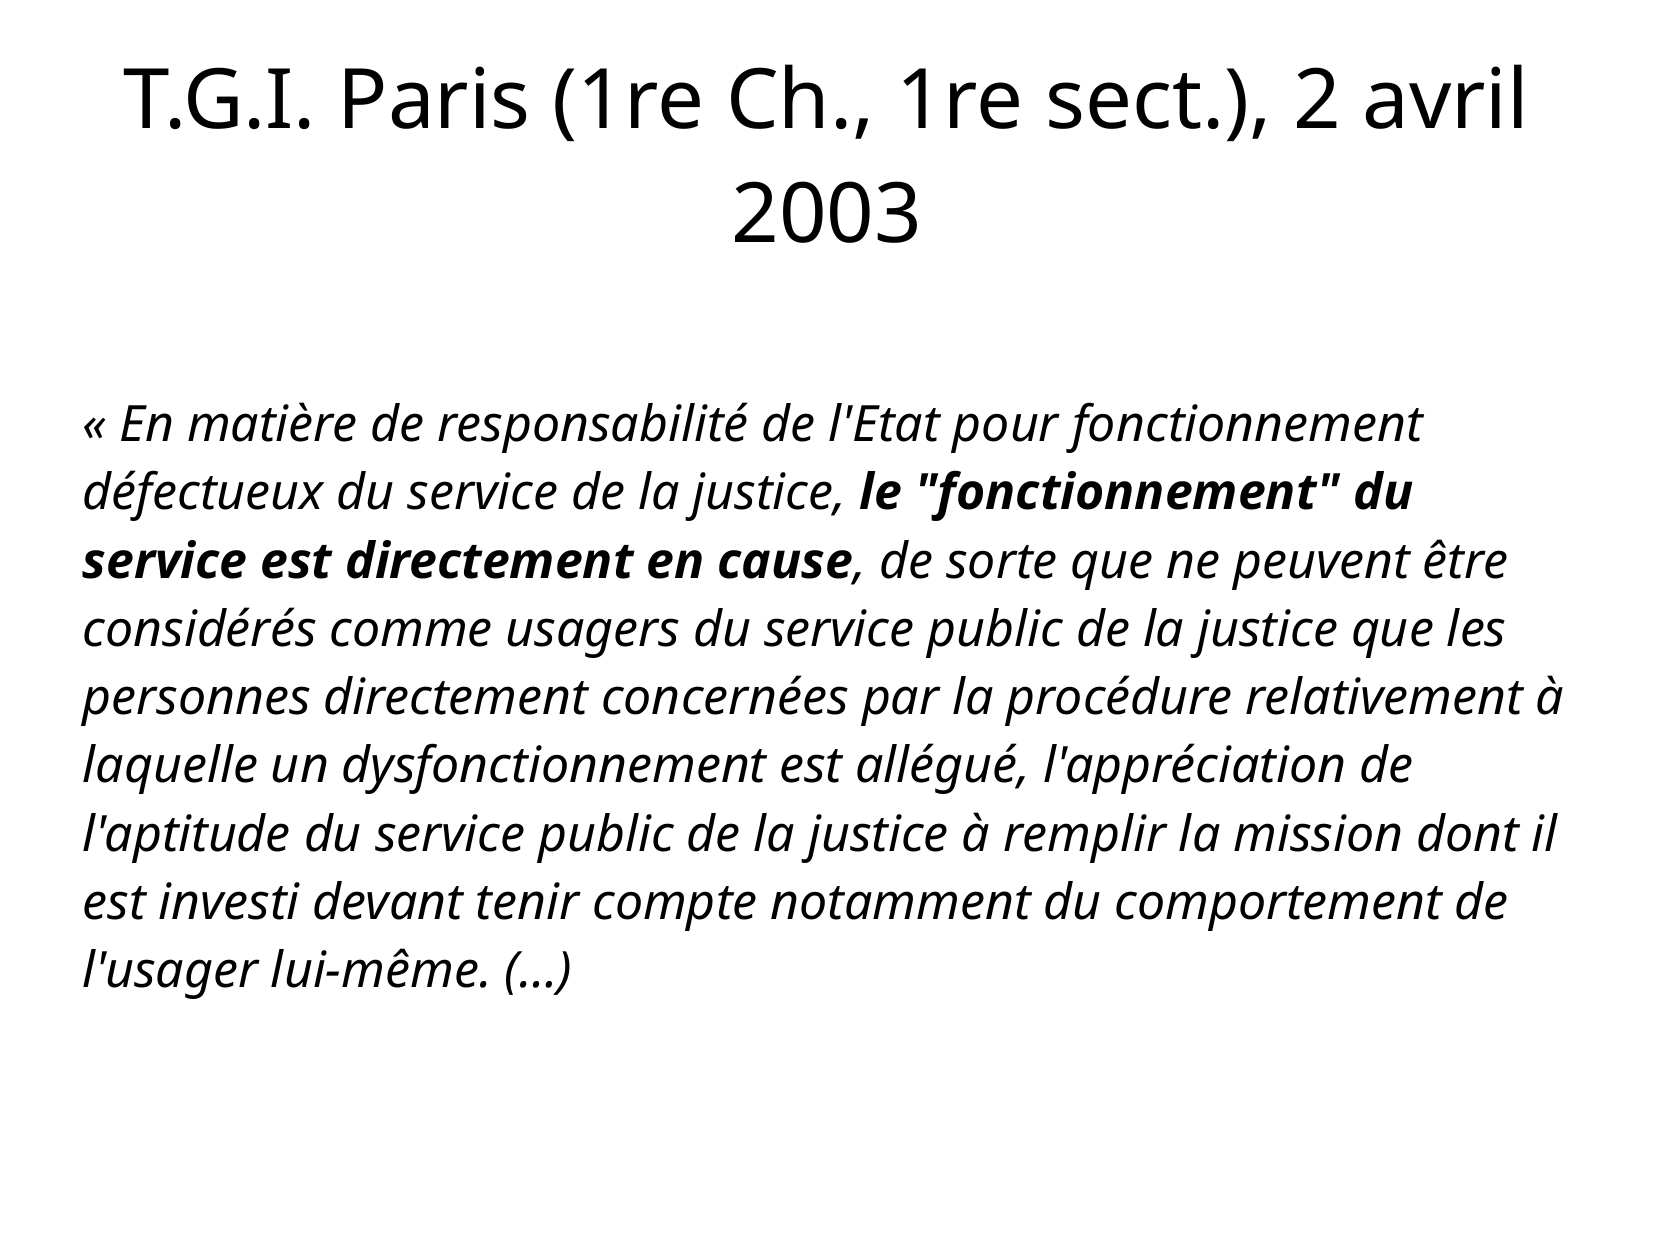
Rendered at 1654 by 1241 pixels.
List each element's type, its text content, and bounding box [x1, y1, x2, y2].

title T.G.I. Paris (1re Ch., 1re sect.), 2 avril 2003 [82, 49, 1571, 257]
list « En matière de responsabilité de l'Etat pour fonctionnement défectueux du service de la justice, le "fonctionnement" du service est directement en cause, de sorte que ne peuvent être considérés comme usagers du service public de la justice que les personnes directement concernées par la procédure relativement à laquelle un dysfonctionnement est allégué, l'appréciation de l'aptitude du service public de la justice à remplir la mission dont il est investi devant tenir compte notamment du comportement de l'usager lui-même. (…) [82, 290, 1571, 1010]
